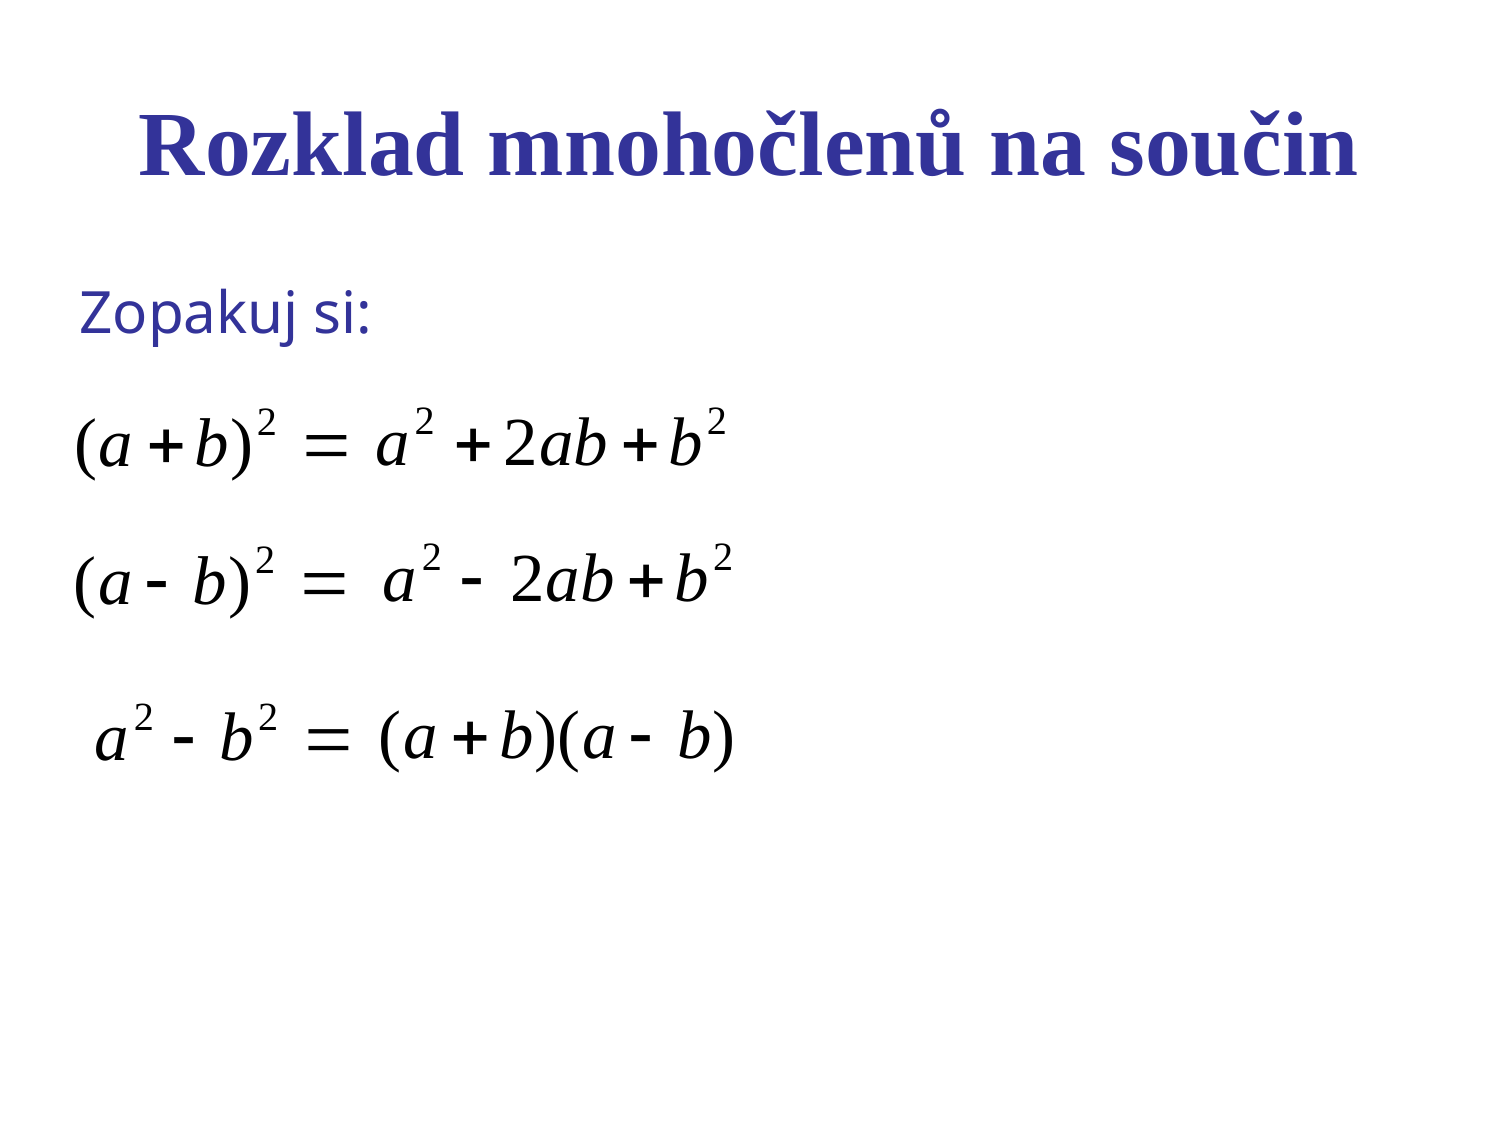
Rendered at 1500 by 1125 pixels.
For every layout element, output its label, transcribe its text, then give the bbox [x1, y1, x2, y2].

chart [364, 391, 739, 483]
chart [369, 695, 749, 787]
chart [372, 527, 746, 619]
chart [64, 529, 346, 634]
text_box Zopakuj si: [64, 267, 1436, 353]
chart [84, 686, 349, 779]
text_box [64, 391, 353, 496]
title Rozklad mnohočlenů na součin [75, 45, 1426, 233]
